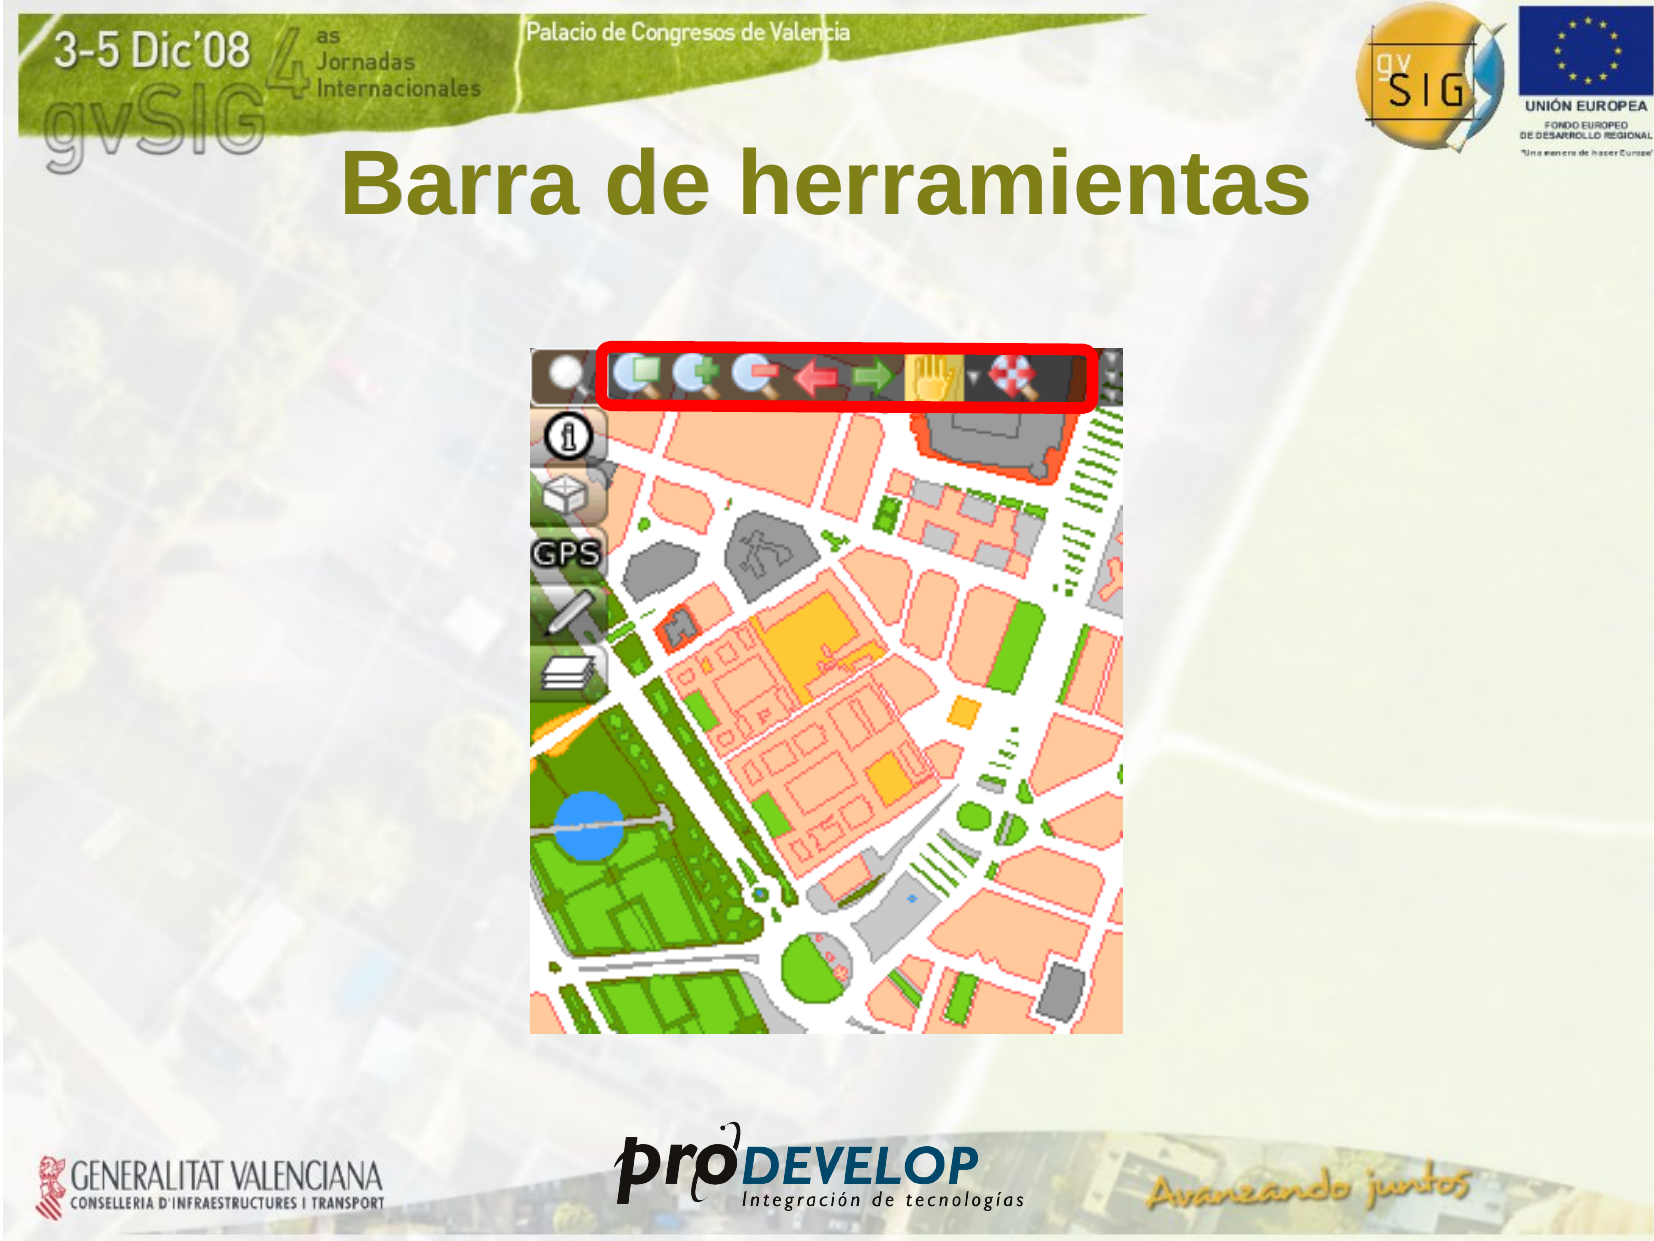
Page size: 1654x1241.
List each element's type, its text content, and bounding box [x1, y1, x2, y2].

title Barra de herramientas [82, 78, 1571, 287]
picture [3, 0, 1654, 1241]
